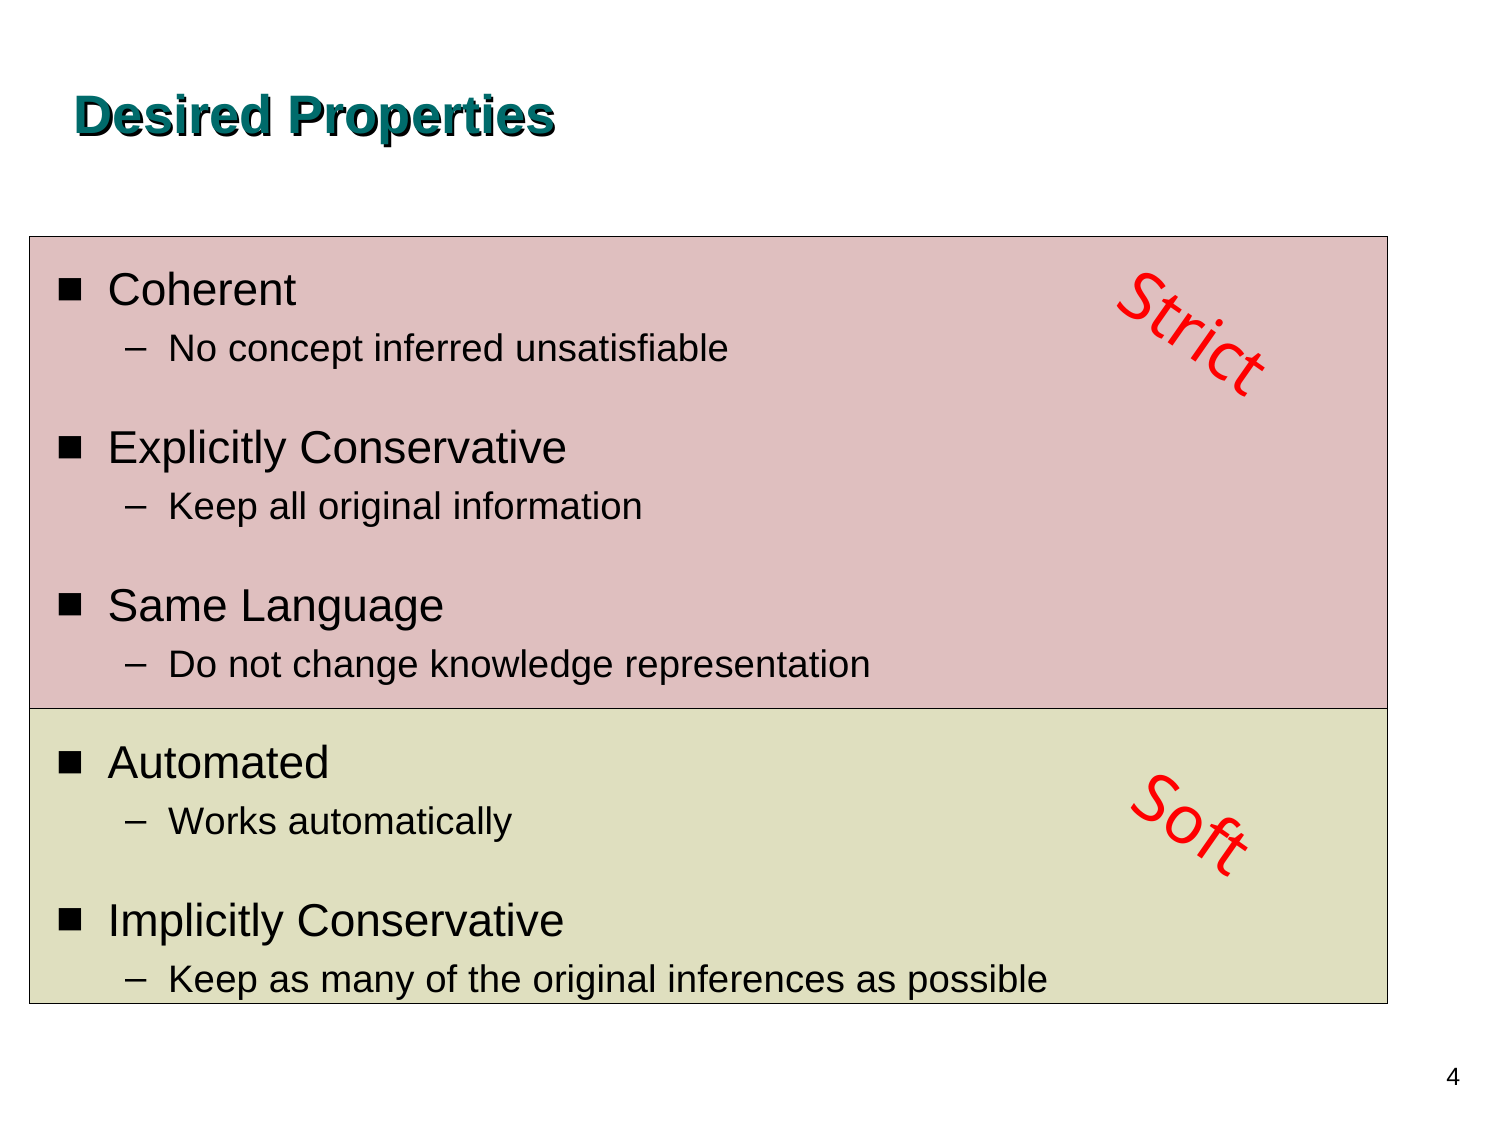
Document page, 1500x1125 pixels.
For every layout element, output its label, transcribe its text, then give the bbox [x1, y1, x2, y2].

text_box Soft [913, 738, 1404, 1125]
text_box [29, 236, 1143, 1004]
text_box [1146, 236, 1388, 259]
list Coherent No concept inferred unsatisfiable Explicitly Conservative Keep all original information Same Language Do not change knowledge representation Automated Works automatically Implicitly Conservative Keep as many of the original inferences as possible [56, 259, 1444, 1003]
title Desired Properties [59, 9, 1447, 215]
text_box Strict [1003, 236, 1337, 572]
